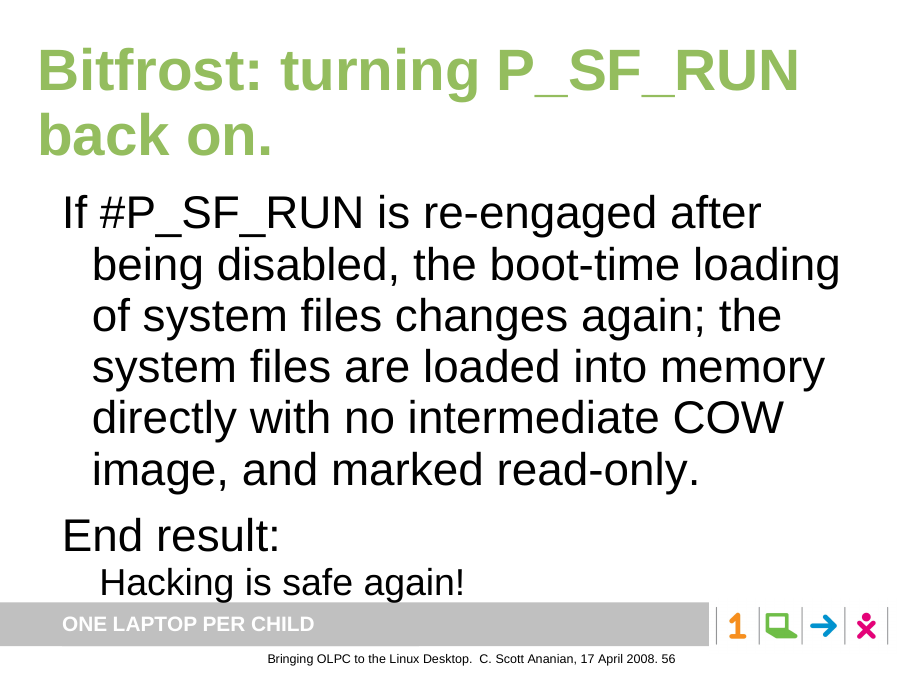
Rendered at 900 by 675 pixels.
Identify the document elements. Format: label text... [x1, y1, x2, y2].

list If #P_SF_RUN is re-engaged after being disabled, the boot-time loading of system files changes again; the system files are loaded into memory directly with no intermediate COW image, and marked read-only. End result: Hacking is safe again! [61, 187, 844, 675]
picture [844, 598, 897, 654]
title Bitfrost: turning P_SF_RUN back on. [37, 37, 856, 168]
